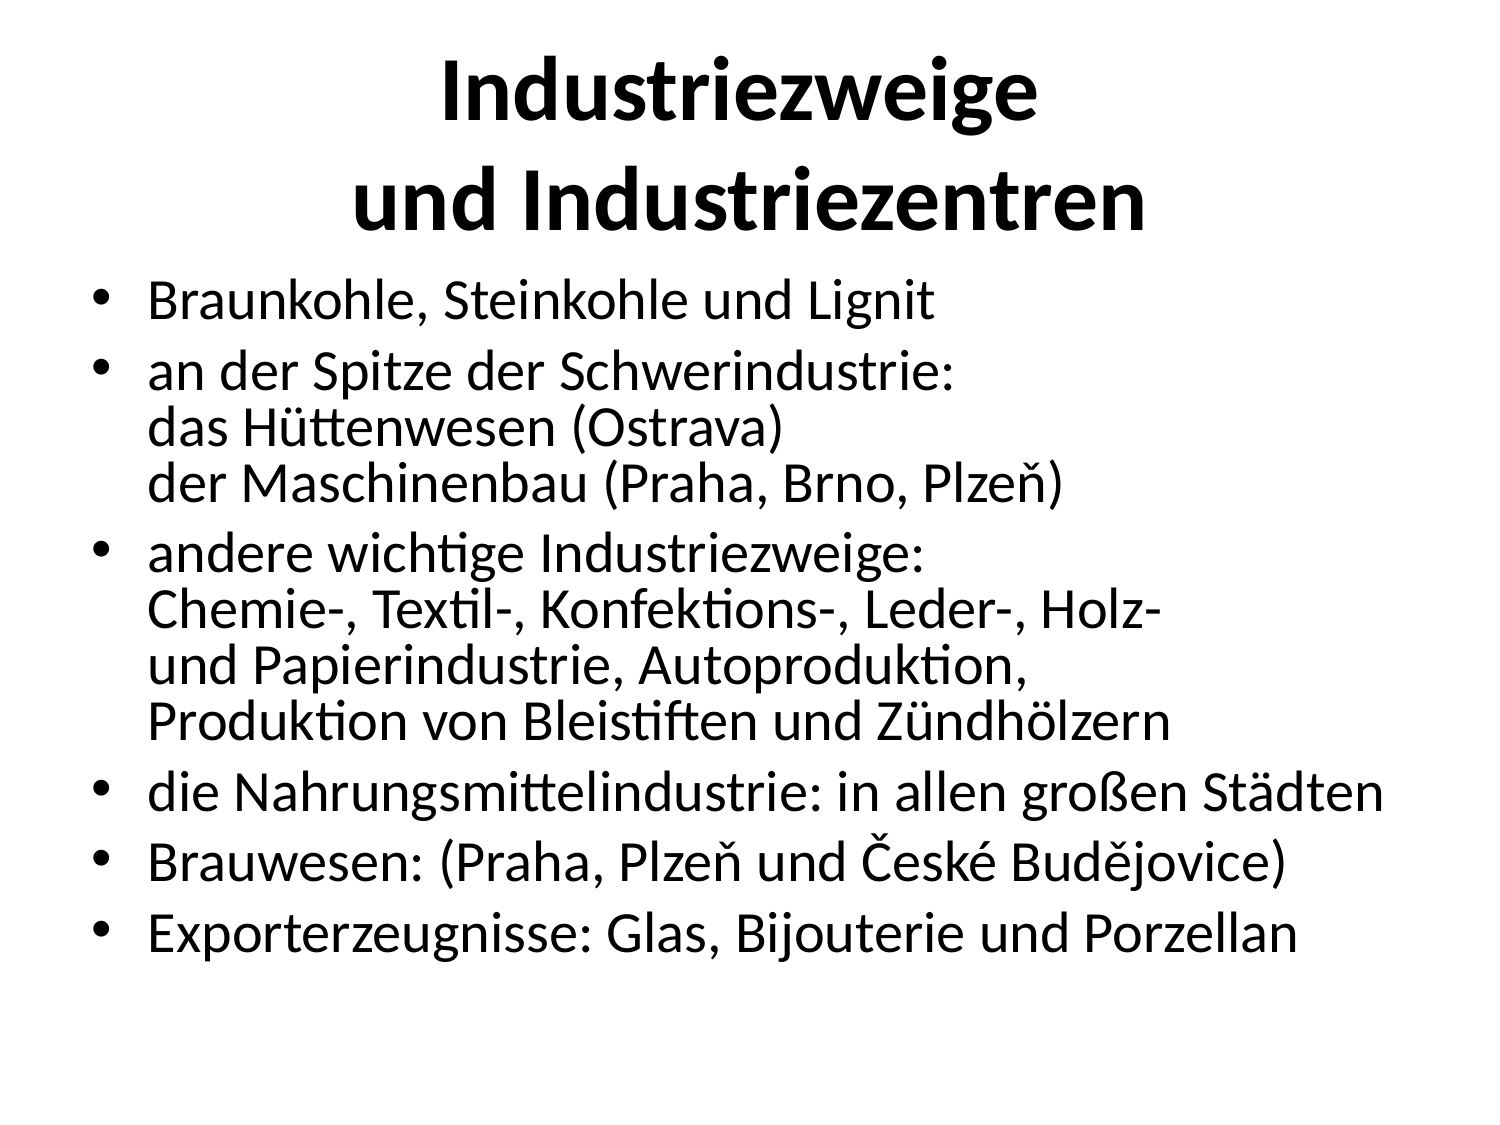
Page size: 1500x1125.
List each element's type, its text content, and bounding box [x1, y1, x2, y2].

list Braunkohle, Steinkohle und Lignit an der Spitze der Schwerindustrie: das Hüttenwesen (Ostrava) der Maschinenbau (Praha, Brno, Plzeň) andere wichtige Industriezweige: Chemie-, Textil-, Konfektions-, Leder-, Holz- und Papierindustrie, Autoproduktion, Produktion von Bleistiften und Zündhölzern die Nahrungsmittelindustrie: in allen großen Städten Brauwesen: (Praha, Plzeň und České Budějovice) Exporterzeugnisse: Glas, Bijouterie und Porzellan [76, 267, 1427, 1010]
title Industriezweige und Industriezentren [75, 21, 1426, 257]
